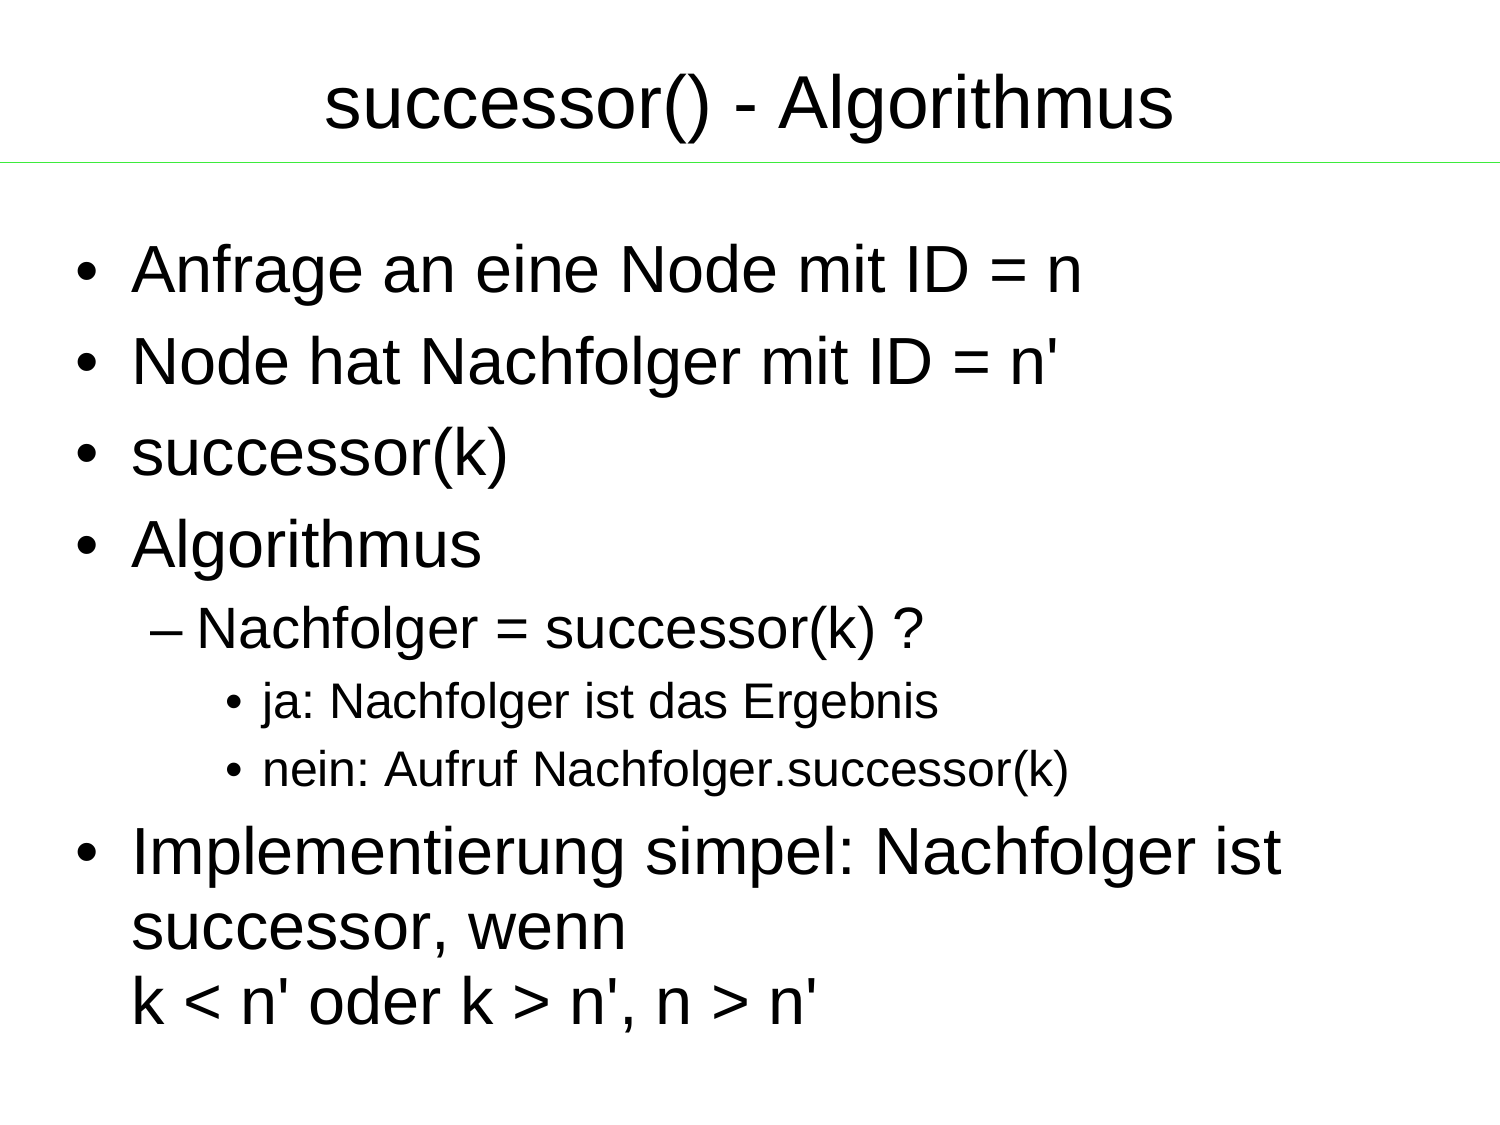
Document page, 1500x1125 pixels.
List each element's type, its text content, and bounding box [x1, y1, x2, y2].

title successor() - Algorithmus [75, 57, 1426, 148]
list Anfrage an eine Node mit ID = n Node hat Nachfolger mit ID = n' successor(k) Algorithmus Nachfolger = successor(k) ? ja: Nachfolger ist das Ergebnis nein: Aufruf Nachfolger.successor(k) Implementierung simpel: Nachfolger ist successor, wenn k < n' oder k > n', n > n' [75, 232, 1426, 1039]
